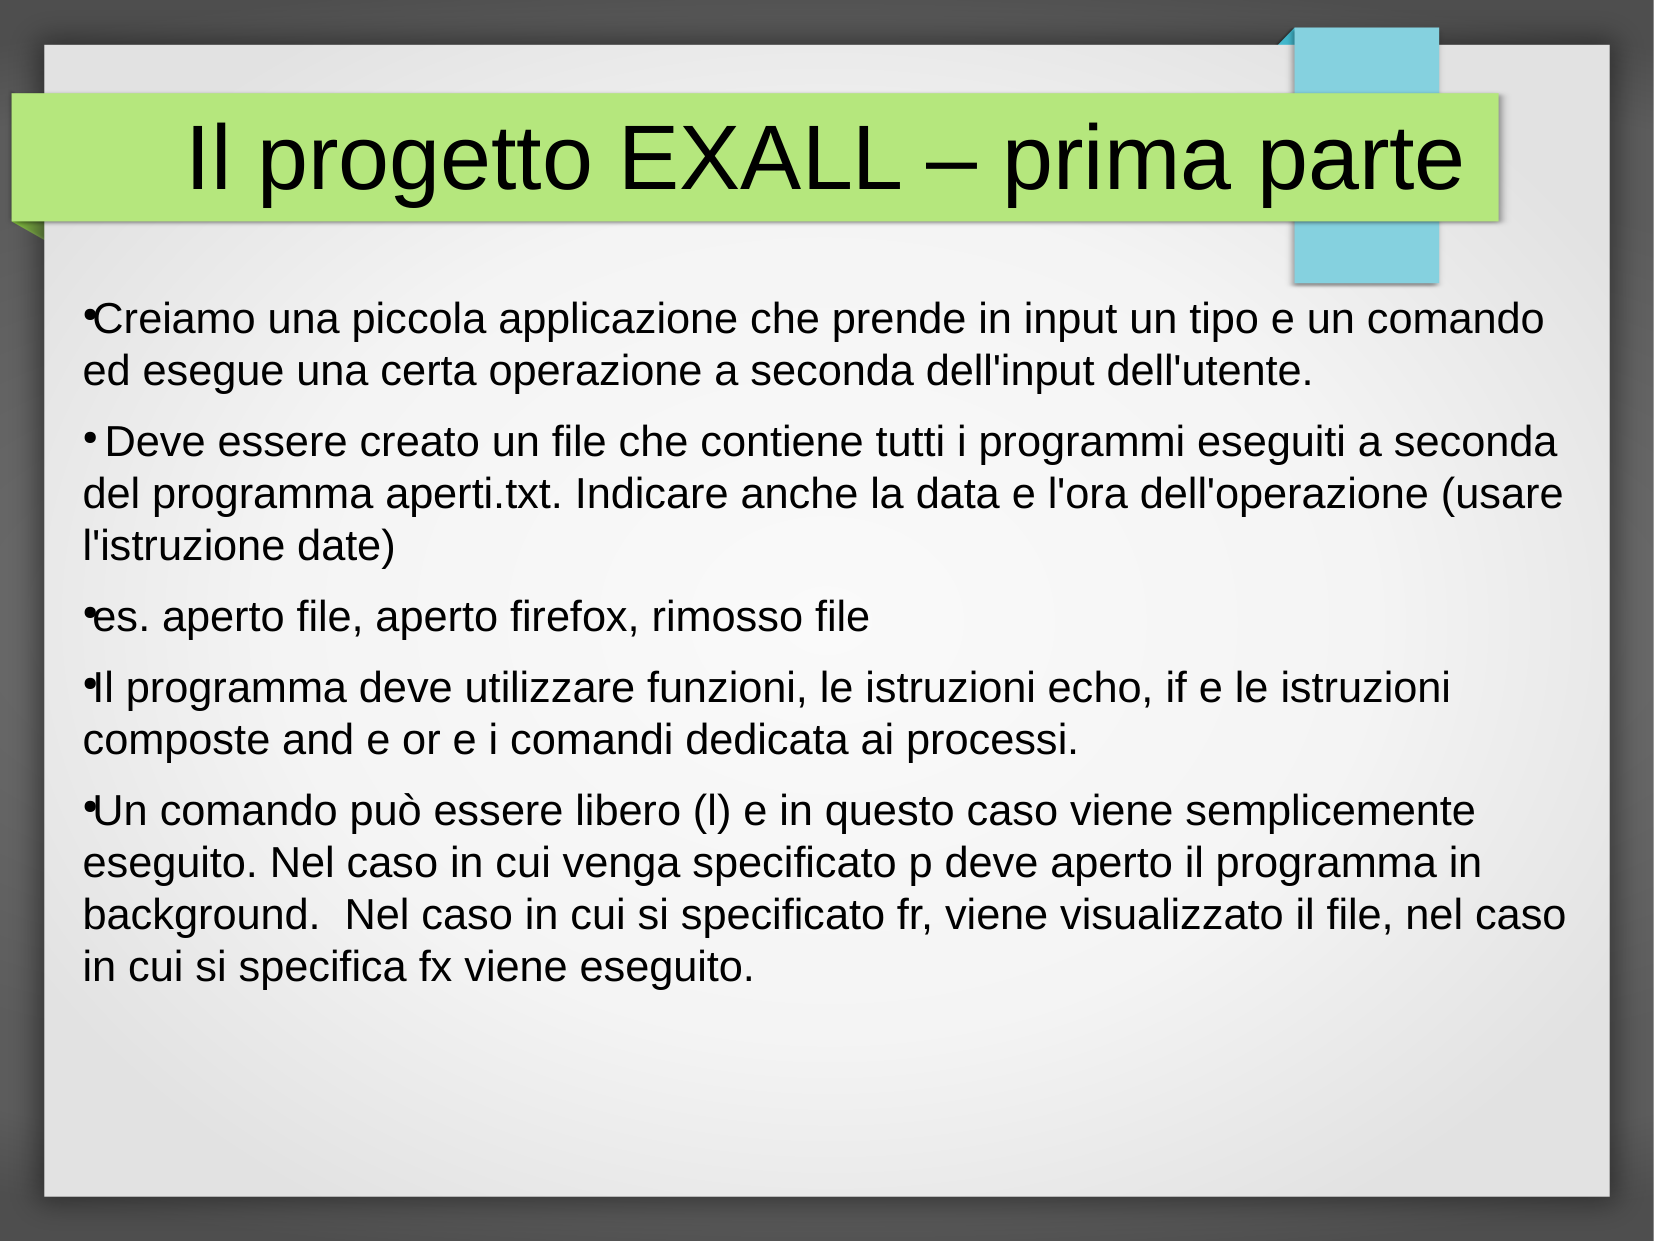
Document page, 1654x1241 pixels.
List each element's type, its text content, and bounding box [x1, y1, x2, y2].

title Il progetto EXALL – prima parte [82, 49, 1571, 257]
picture [0, 0, 1654, 1241]
list Creiamo una piccola applicazione che prende in input un tipo e un comando ed esegue una certa operazione a seconda dell'input dell'utente. Deve essere creato un file che contiene tutti i programmi eseguiti a seconda del programma aperti.txt. Indicare anche la data e l'ora dell'operazione (usare l'istruzione date) es. aperto file, aperto firefox, rimosso file Il programma deve utilizzare funzioni, le istruzioni echo, if e le istruzioni composte and e or e i comandi dedicata ai processi. Un comando può essere libero (l) e in questo caso viene semplicemente eseguito. Nel caso in cui venga specificato p deve aperto il programma in background. Nel caso in cui si specificato fr, viene visualizzato il file, nel caso in cui si specifica fx viene eseguito. [82, 290, 1571, 1010]
